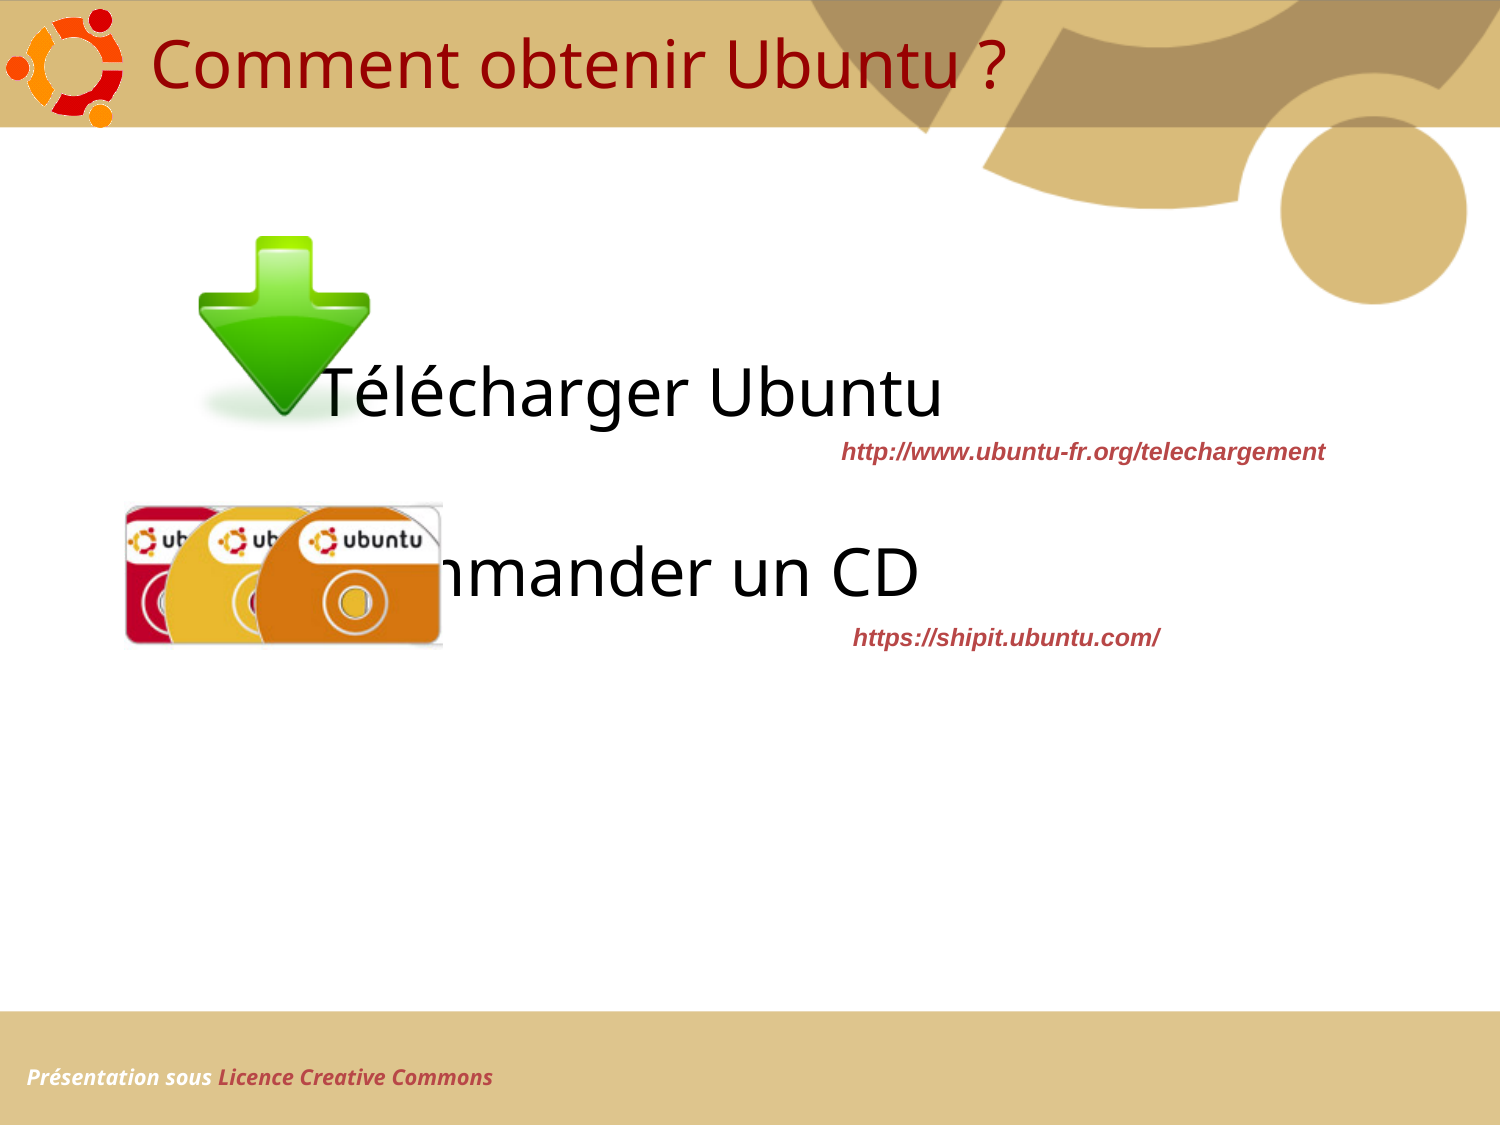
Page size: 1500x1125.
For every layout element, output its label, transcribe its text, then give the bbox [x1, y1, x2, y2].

text_box http://www.ubuntu-fr.org/telechargement [826, 432, 1342, 480]
picture [124, 501, 443, 650]
list Commander un CD [79, 524, 1241, 971]
picture [0, 0, 1500, 557]
text_box https://shipit.ubuntu.com/ [838, 618, 1175, 666]
list Télécharger Ubuntu [75, 344, 1388, 761]
title Comment obtenir Ubuntu ? [135, 0, 1417, 159]
